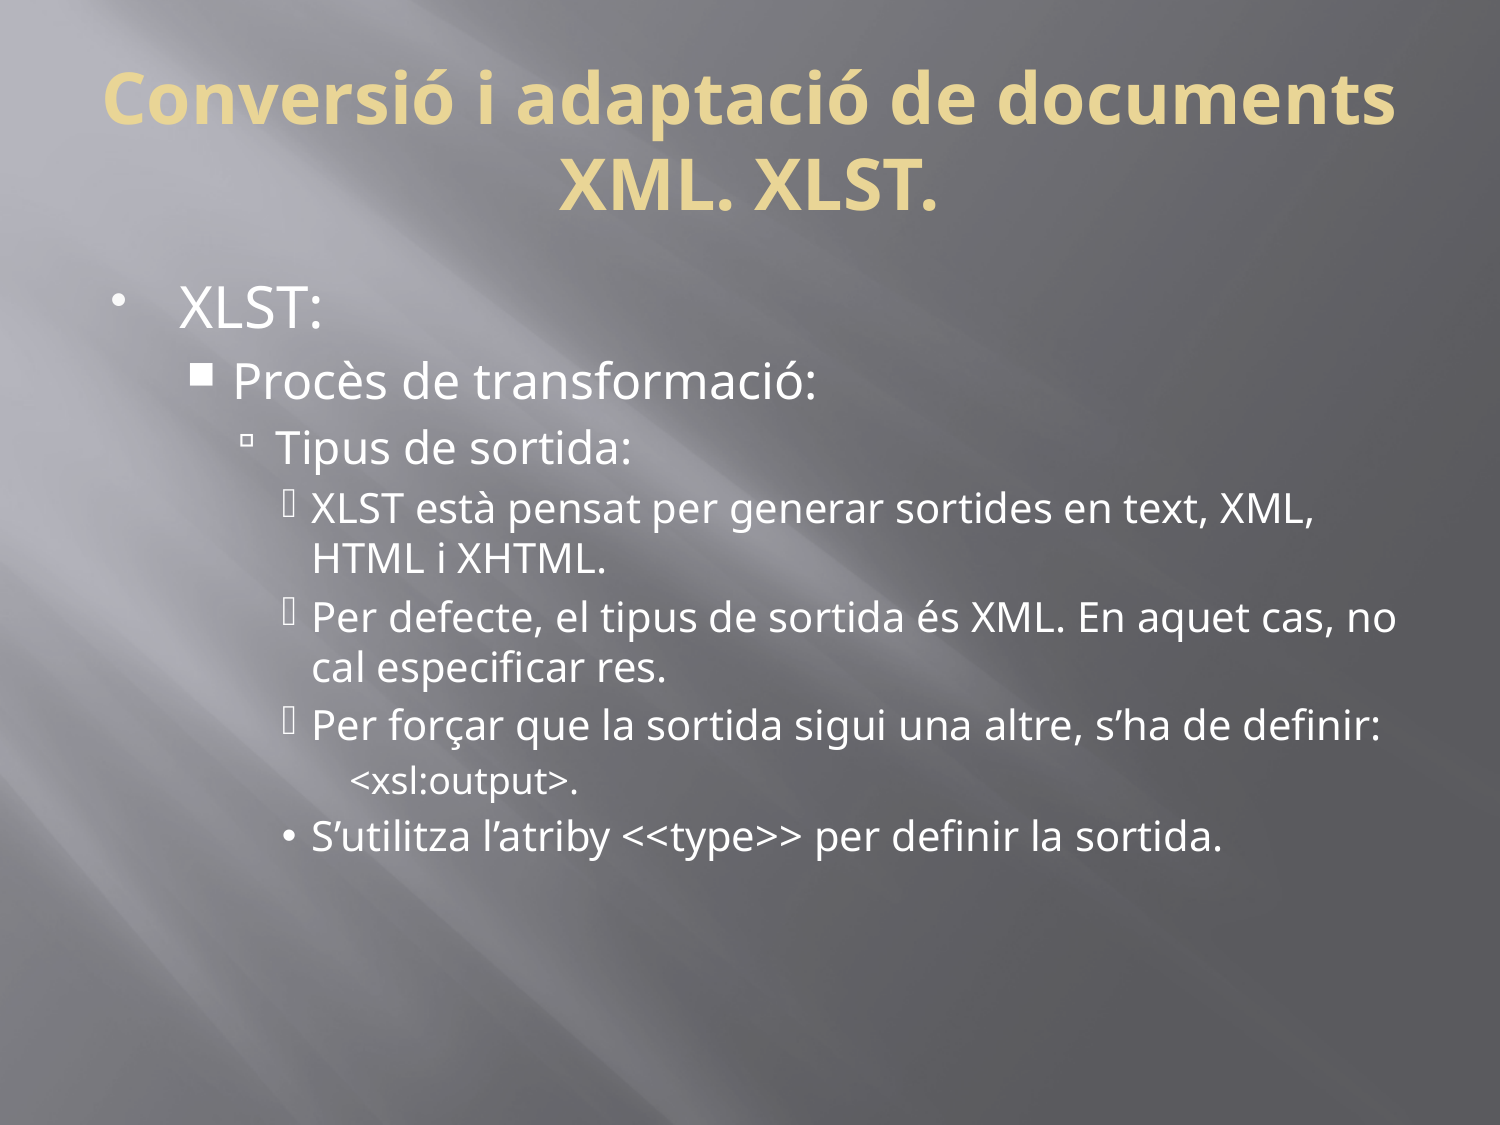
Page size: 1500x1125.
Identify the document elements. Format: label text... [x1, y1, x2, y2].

list XLST: Procès de transformació: Tipus de sortida: XLST està pensat per generar sortides en text, XML, HTML i XHTML. Per defecte, el tipus de sortida és XML. En aquet cas, no cal especificar res. Per forçar que la sortida sigui una altre, s’ha de definir: <xsl:output>. S’utilitza l’atriby <<type>> per definir la sortida. [75, 262, 1425, 1035]
title Conversió i adaptació de documents XML. XLST. [75, 45, 1425, 233]
picture [0, 0, 1500, 1125]
